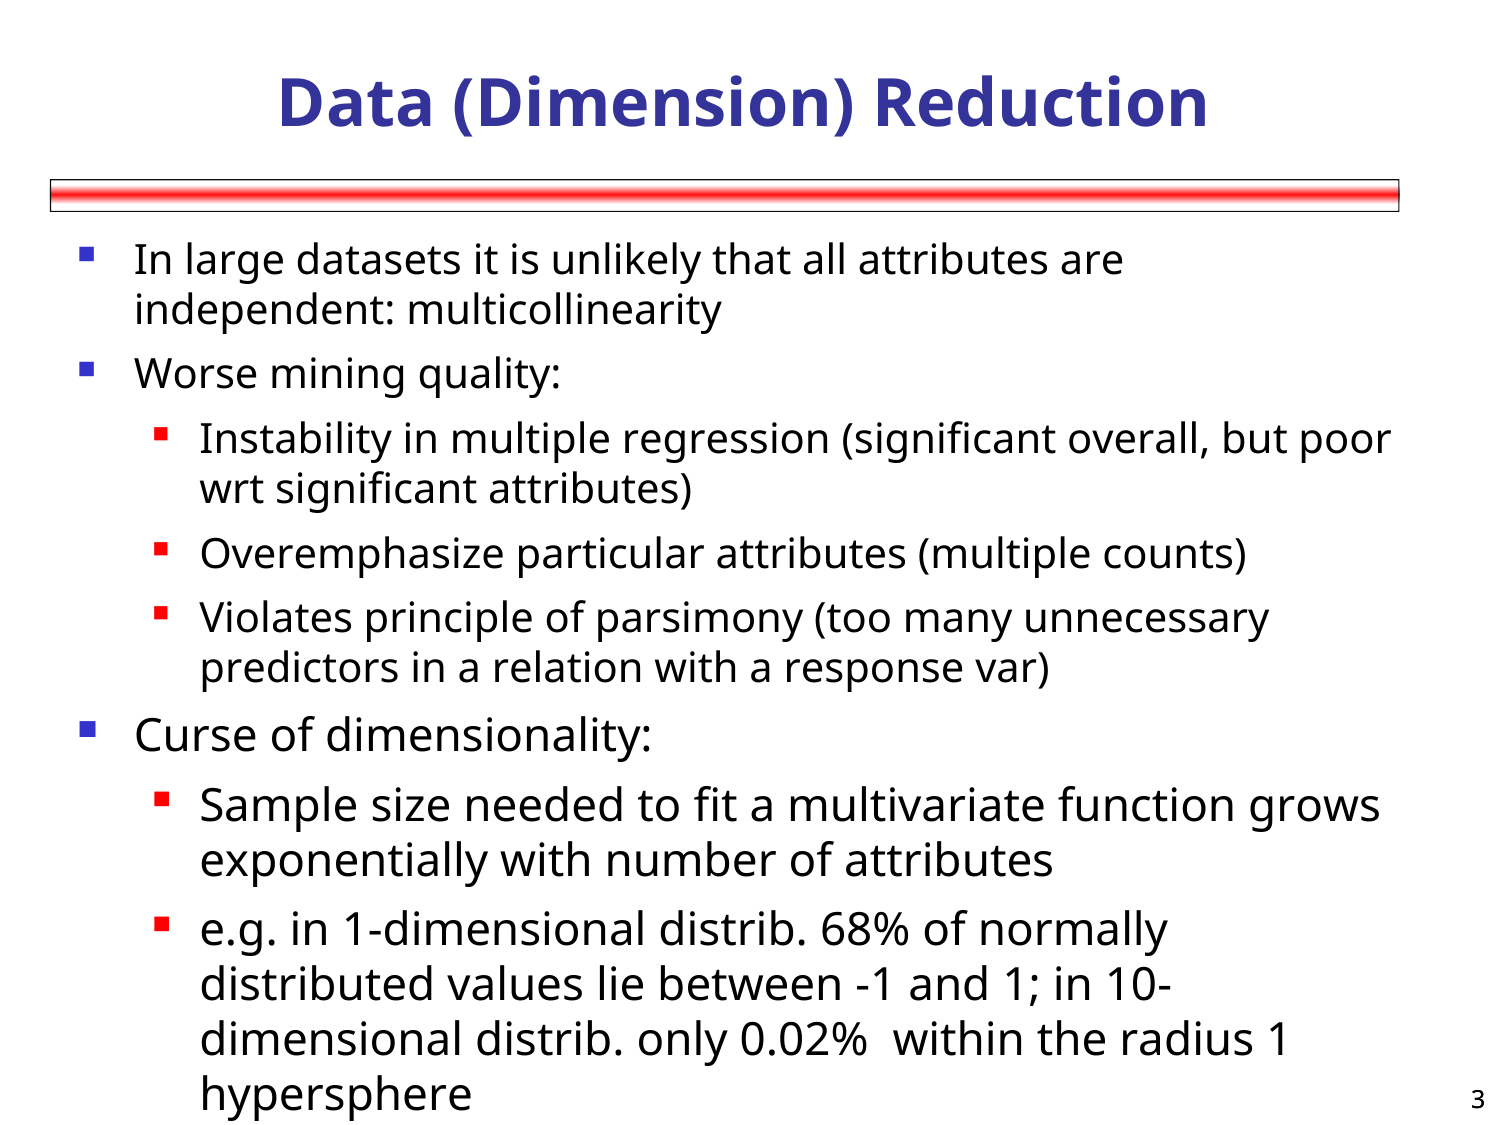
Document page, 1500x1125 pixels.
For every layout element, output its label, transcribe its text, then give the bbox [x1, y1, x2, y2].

text_box <number> [1413, 1062, 1500, 1125]
list In large datasets it is unlikely that all attributes are independent: multicollinearity Worse mining quality: Instability in multiple regression (significant overall, but poor wrt significant attributes) Overemphasize particular attributes (multiple counts) Violates principle of parsimony (too many unnecessary predictors in a relation with a response var) Curse of dimensionality: Sample size needed to fit a multivariate function grows exponentially with number of attributes e.g. in 1-dimensional distrib. 68% of normally distributed values lie between -1 and 1; in 10-dimensional distrib. only 0.02% within the radius 1 hypersphere [62, 224, 1413, 1125]
title Data (Dimension) Reduction [24, 49, 1463, 150]
